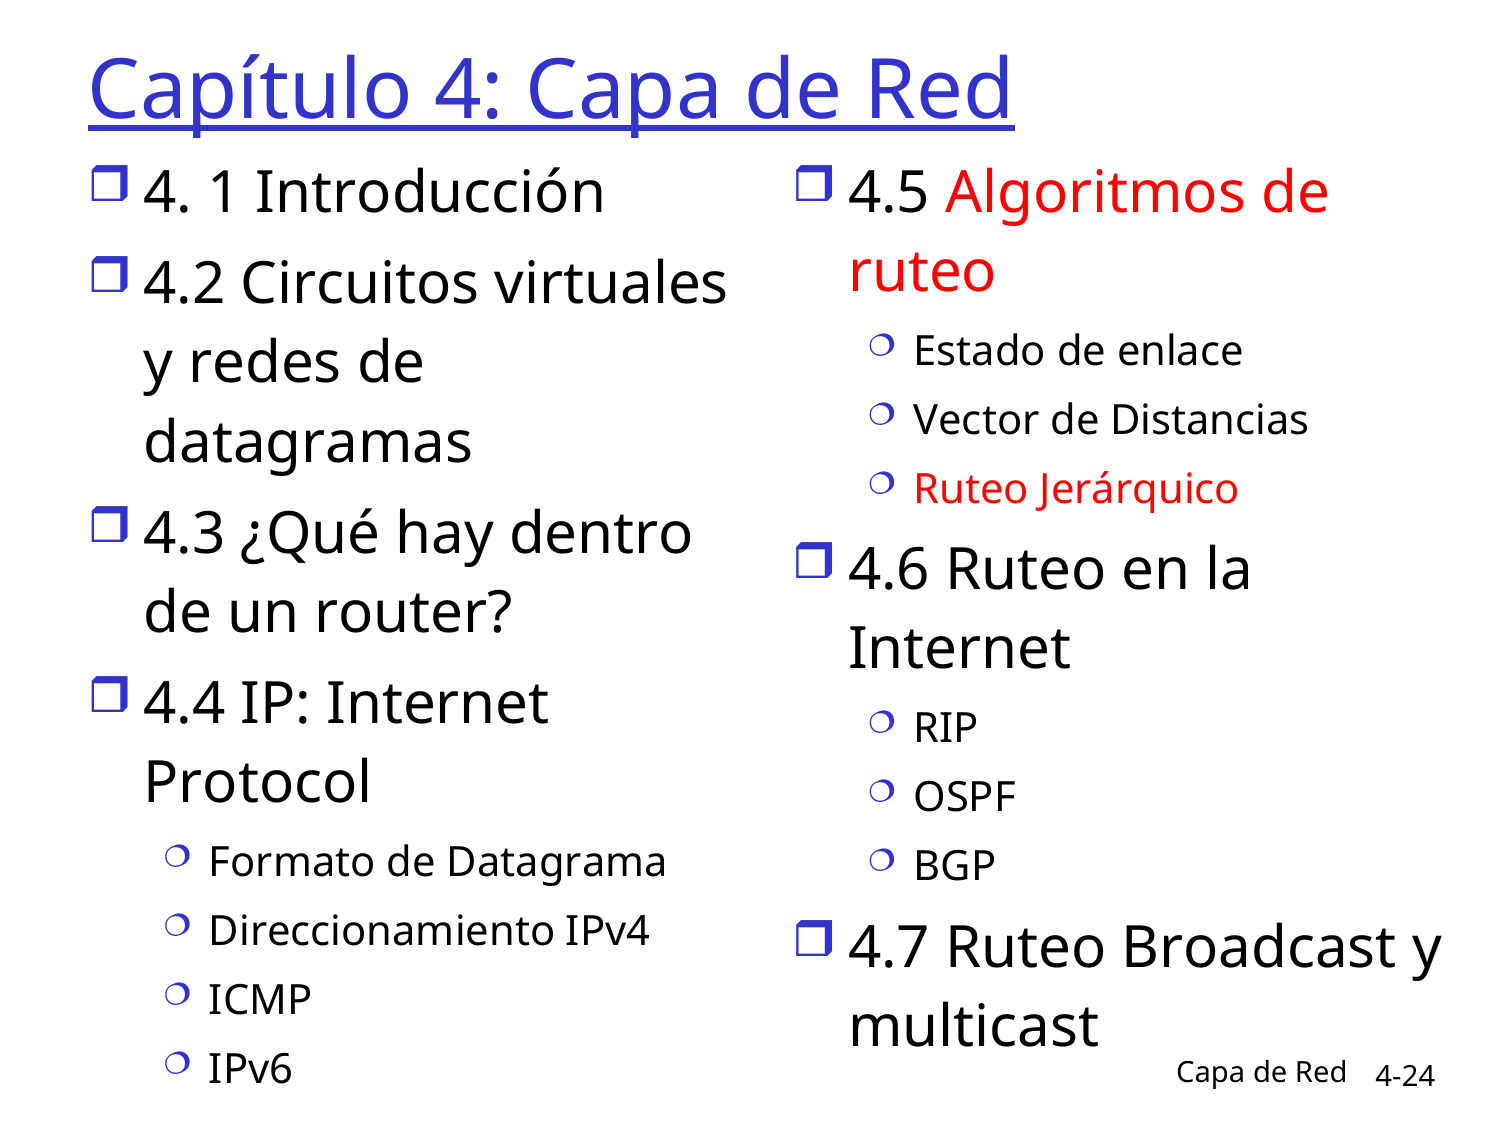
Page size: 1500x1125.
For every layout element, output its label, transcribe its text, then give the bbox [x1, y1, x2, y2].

list 4. 1 Introducción 4.2 Circuitos virtuales y redes de datagramas 4.3 ¿Qué hay dentro de un router? 4.4 IP: Internet Protocol Formato de Datagrama Direccionamiento IPv4 ICMP IPv6 [87, 149, 759, 1051]
list 4.5 Algoritmos de ruteo Estado de enlace Vector de Distancias Ruteo Jerárquico 4.6 Ruteo en la Internet RIP OSPF BGP 4.7 Ruteo Broadcast y multicast [792, 149, 1464, 1051]
title Capítulo 4: Capa de Red [87, 23, 1363, 151]
